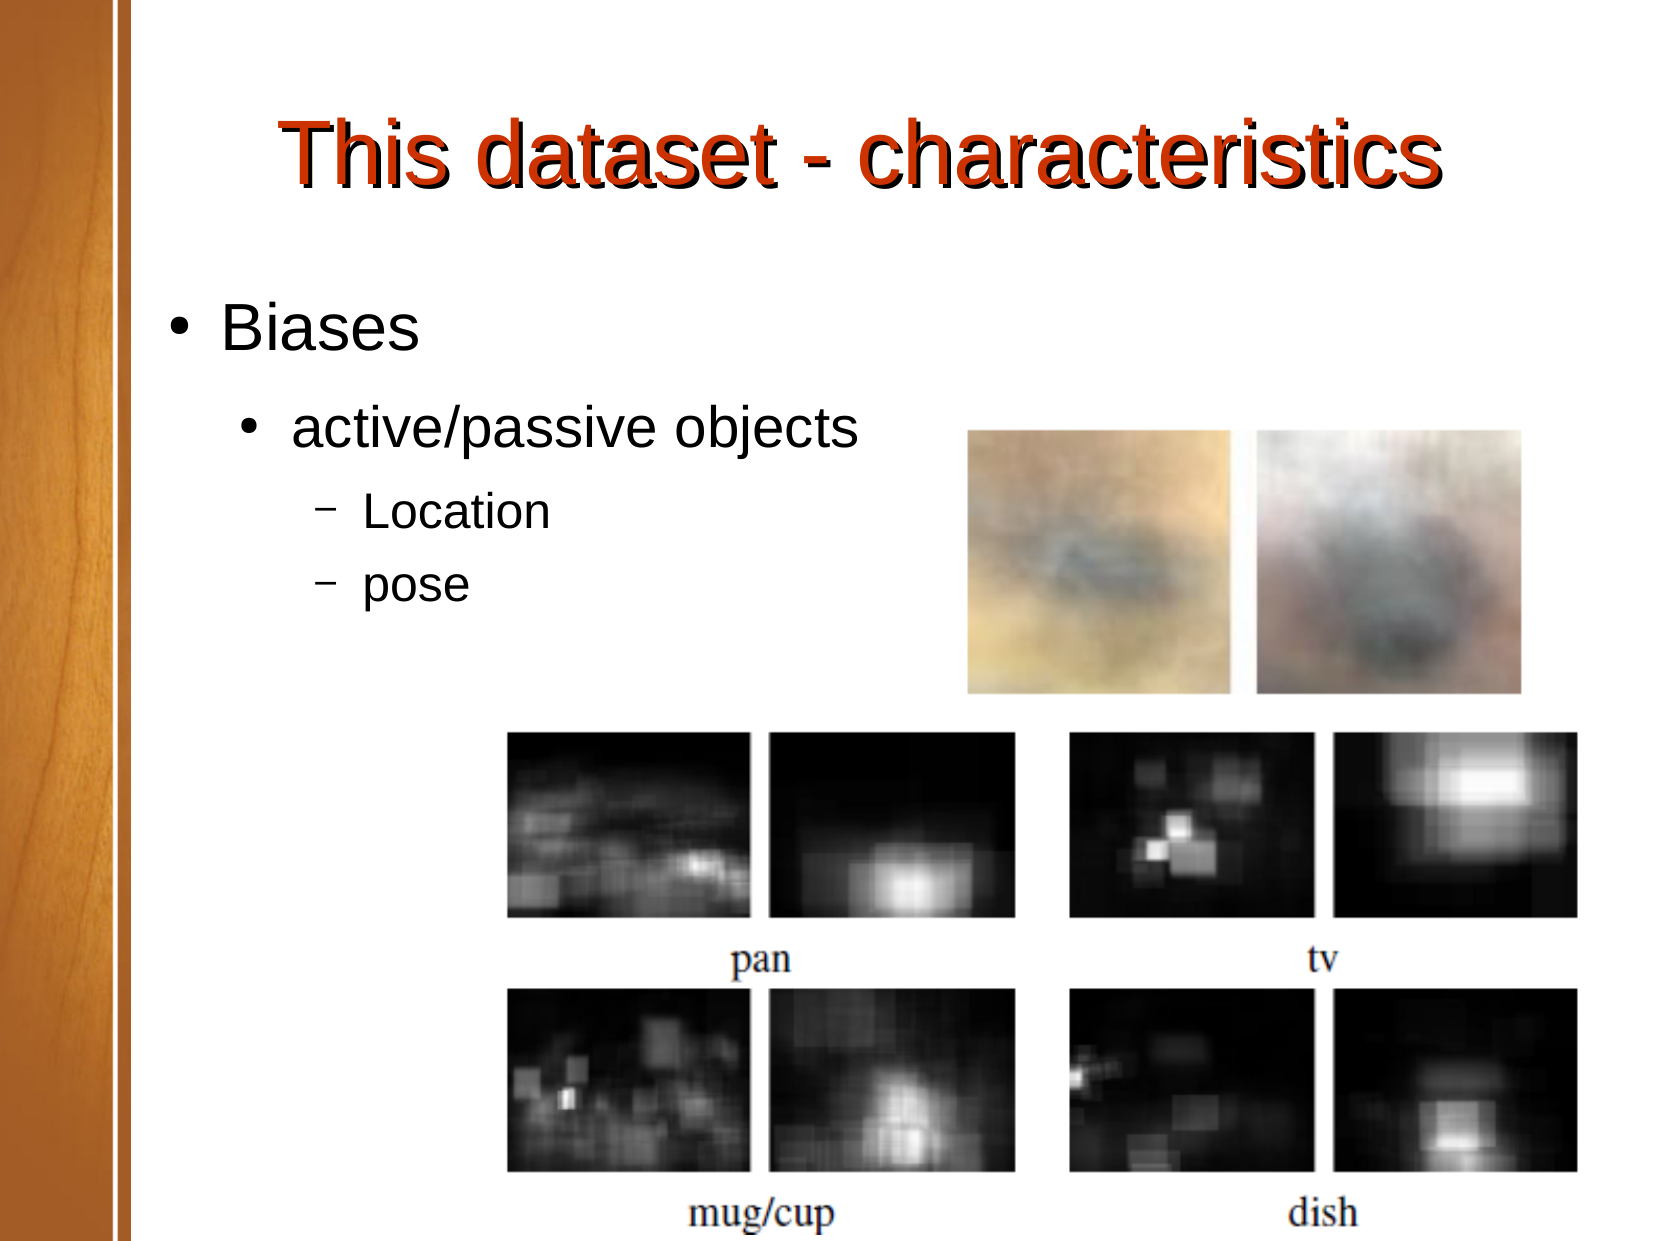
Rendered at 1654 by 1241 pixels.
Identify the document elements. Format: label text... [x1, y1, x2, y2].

title This dataset - characteristics [150, 56, 1571, 250]
list Biases active/passive objects Location pose [150, 290, 1571, 1094]
picture [0, 0, 131, 1241]
picture [487, 712, 1603, 1235]
picture [937, 412, 1553, 709]
